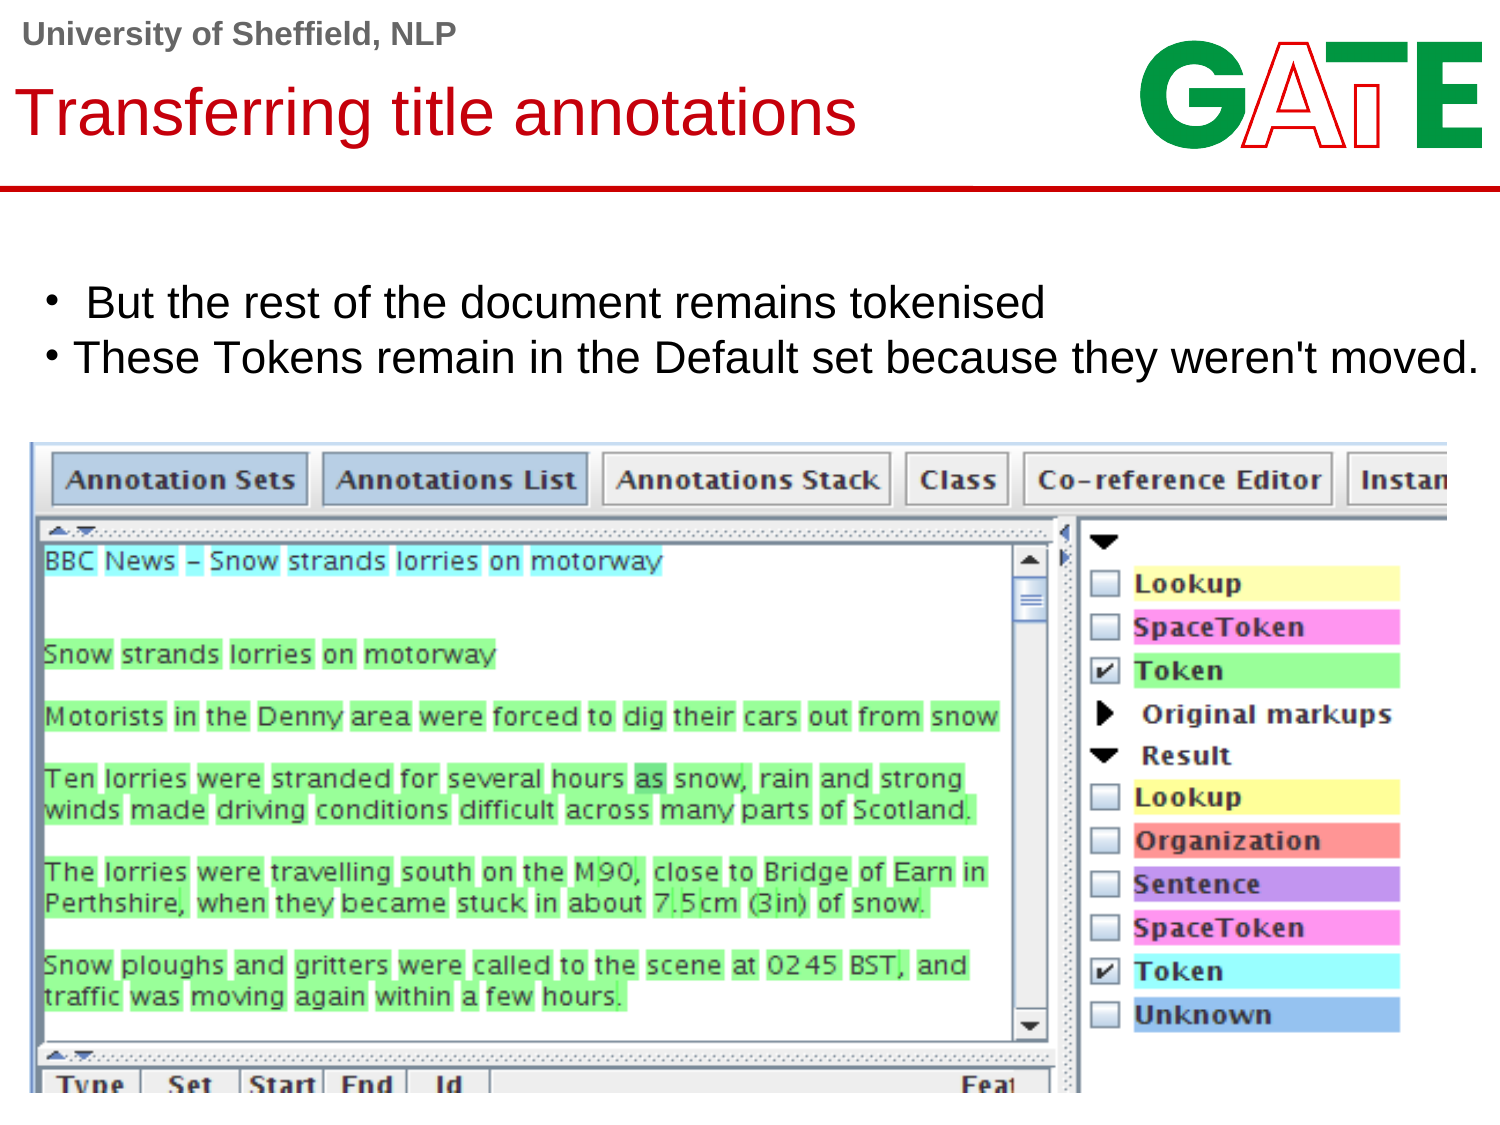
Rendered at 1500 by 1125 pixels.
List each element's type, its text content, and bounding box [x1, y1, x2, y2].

picture [29, 442, 1447, 1093]
text_box But the rest of the document remains tokenised These Tokens remain in the Default set because they weren't moved. [29, 265, 1500, 391]
picture [1240, 23, 1489, 166]
title Transferring title annotations [0, 4, 1240, 214]
